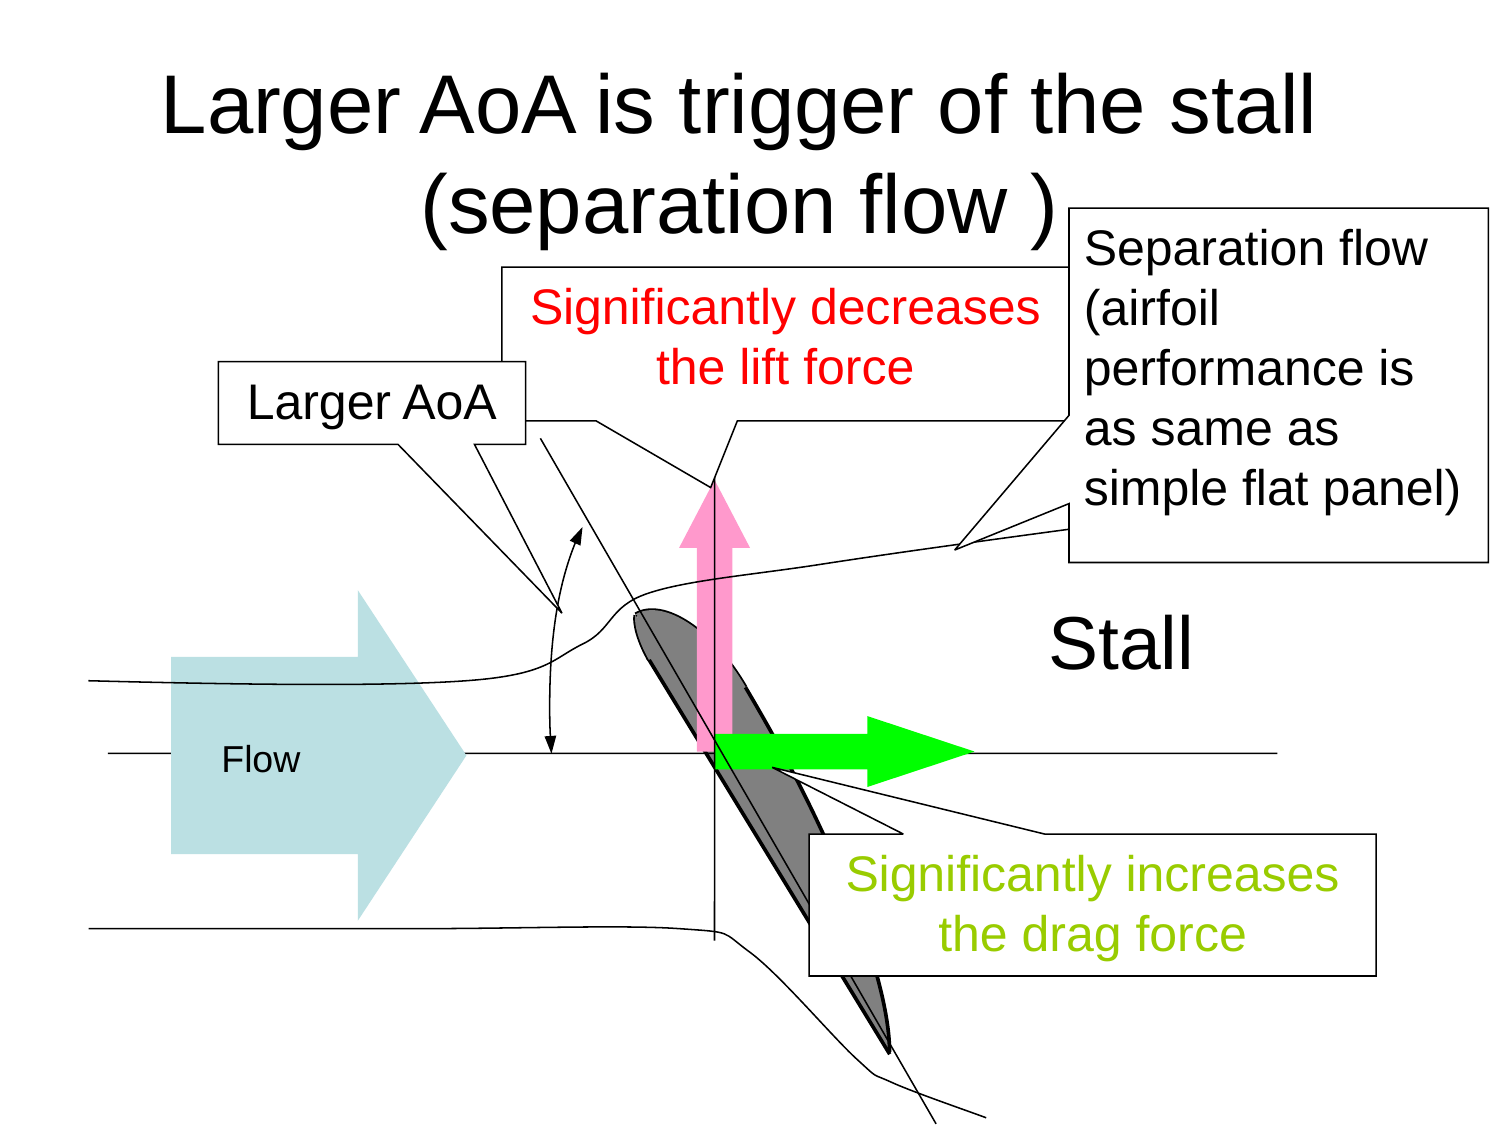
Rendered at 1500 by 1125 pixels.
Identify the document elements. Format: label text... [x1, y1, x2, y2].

text_box [679, 485, 713, 581]
text_box [853, 977, 886, 1033]
title Larger AoA is trigger of the stall (separation flow ) [64, 42, 1415, 231]
text_box Significantly increases the drag force [772, 767, 1377, 977]
text_box Stall [1033, 587, 1447, 693]
text_box Significantly decreases the lift force [501, 267, 1069, 488]
text_box Separation flow (airfoil performance is as same as simple flat panel) [954, 208, 1489, 563]
text_box [642, 581, 713, 734]
text_box [171, 590, 419, 683]
text_box [634, 612, 713, 752]
text_box [846, 977, 887, 1044]
text_box Flow [206, 727, 420, 789]
text_box [716, 578, 975, 900]
text_box Larger AoA [218, 361, 562, 614]
text_box [716, 482, 751, 577]
text_box [171, 684, 467, 921]
text_box [716, 746, 809, 916]
